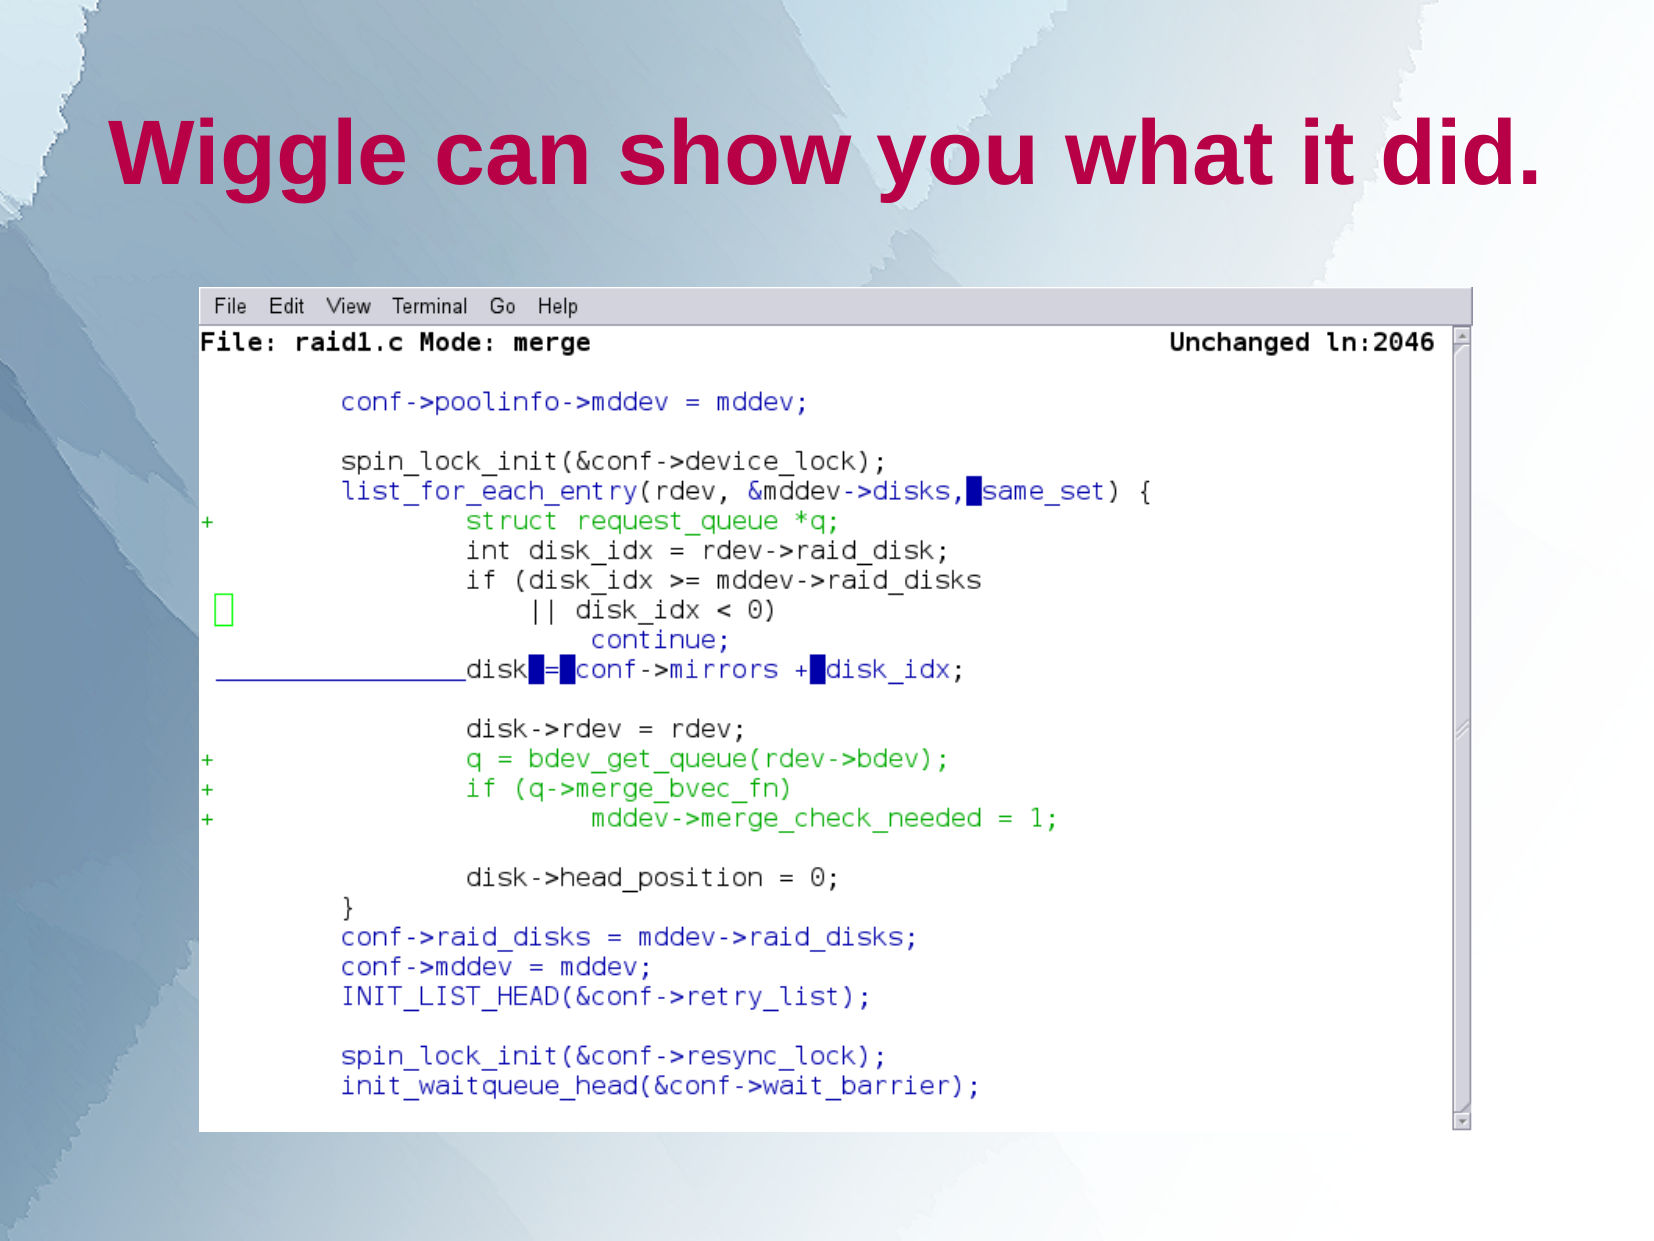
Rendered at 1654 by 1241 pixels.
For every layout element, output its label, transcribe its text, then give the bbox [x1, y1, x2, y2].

title Wiggle can show you what it did. [82, 49, 1571, 257]
picture [0, 0, 1654, 1241]
